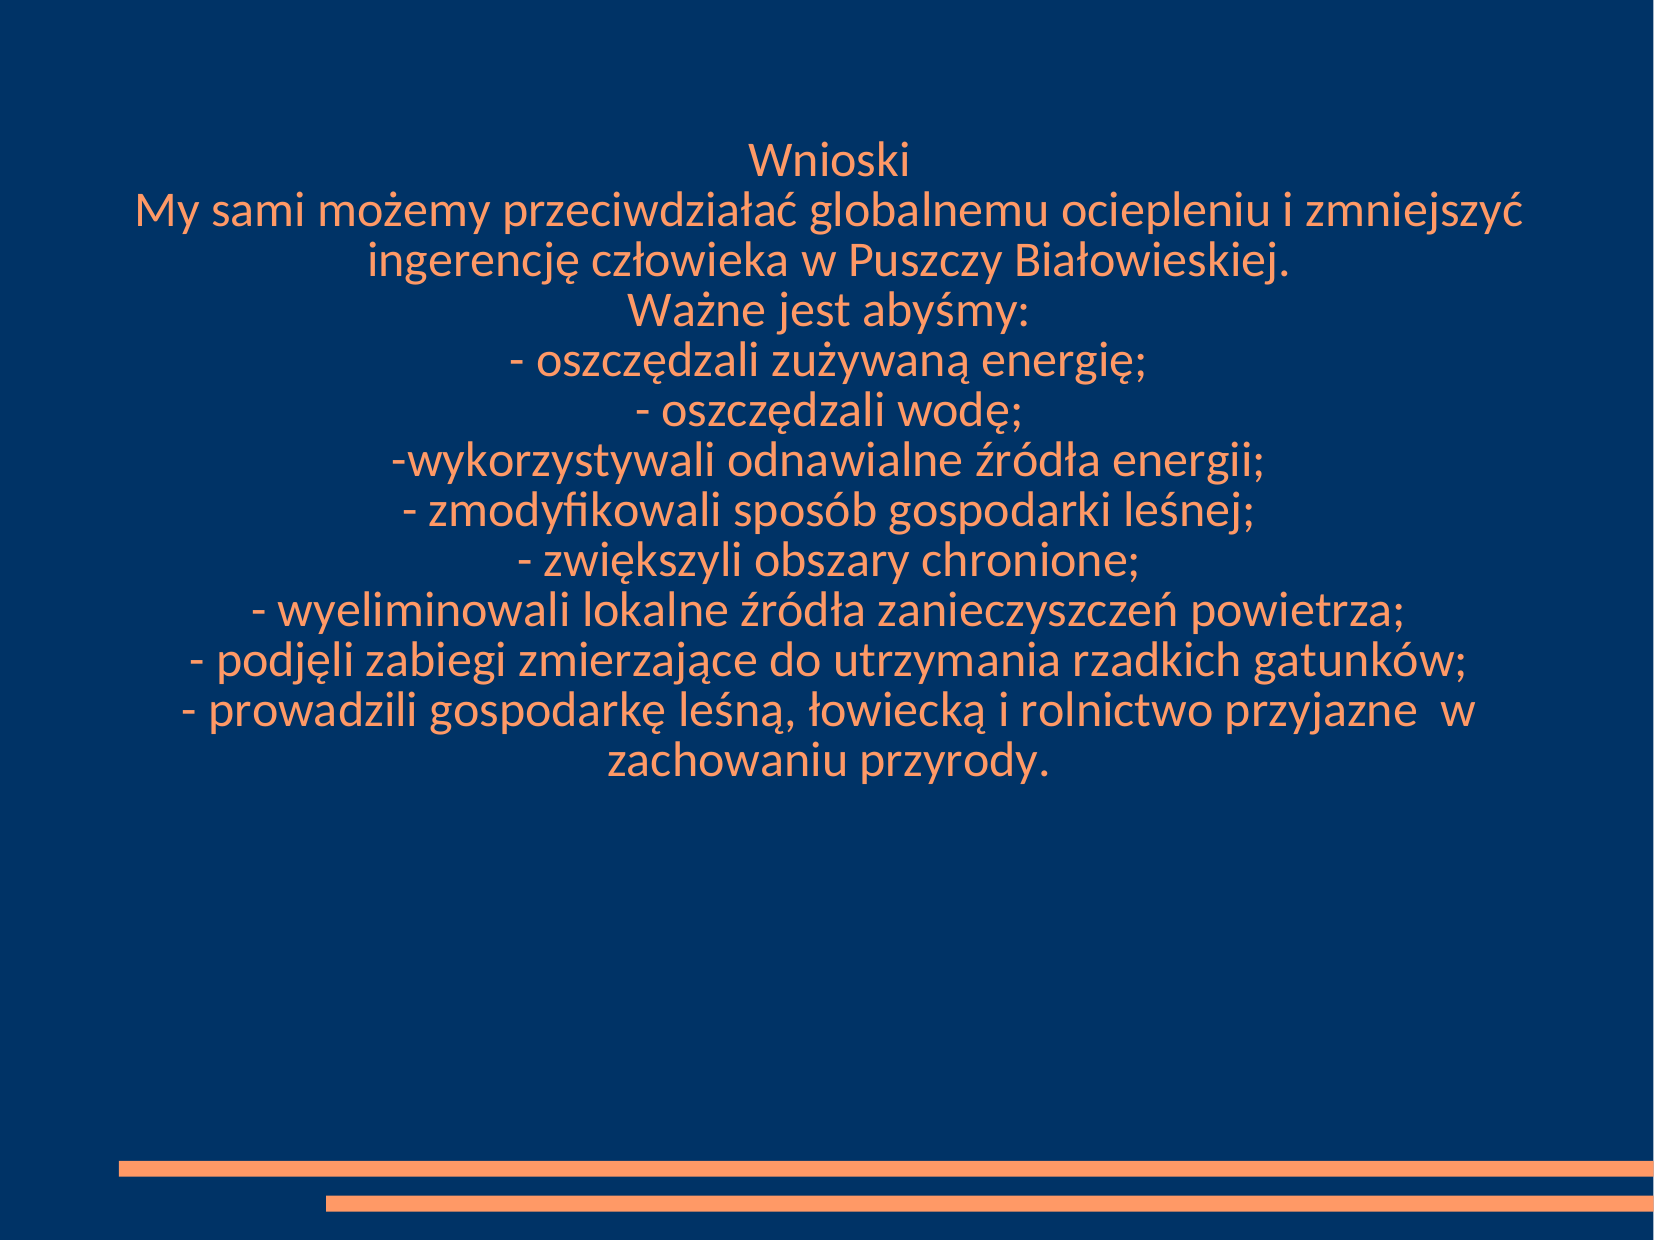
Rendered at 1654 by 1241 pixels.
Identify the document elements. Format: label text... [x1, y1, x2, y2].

title Wnioski My sami możemy przeciwdziałać globalnemu ociepleniu i zmniejszyć ingerencję człowieka w Puszczy Białowieskiej. Ważne jest abyśmy: - oszczędzali zużywaną energię; - oszczędzali wodę; -wykorzystywali odnawialne źródła energii; - zmodyfikowali sposób gospodarki leśnej; - zwiększyli obszary chronione; - wyeliminowali lokalne źródła zanieczyszczeń powietrza; - podjęli zabiegi zmierzające do utrzymania rzadkich gatunków; - prowadzili gospodarkę leśną, łowiecką i rolnictwo przyjazne w zachowaniu przyrody. [123, 62, 1536, 917]
